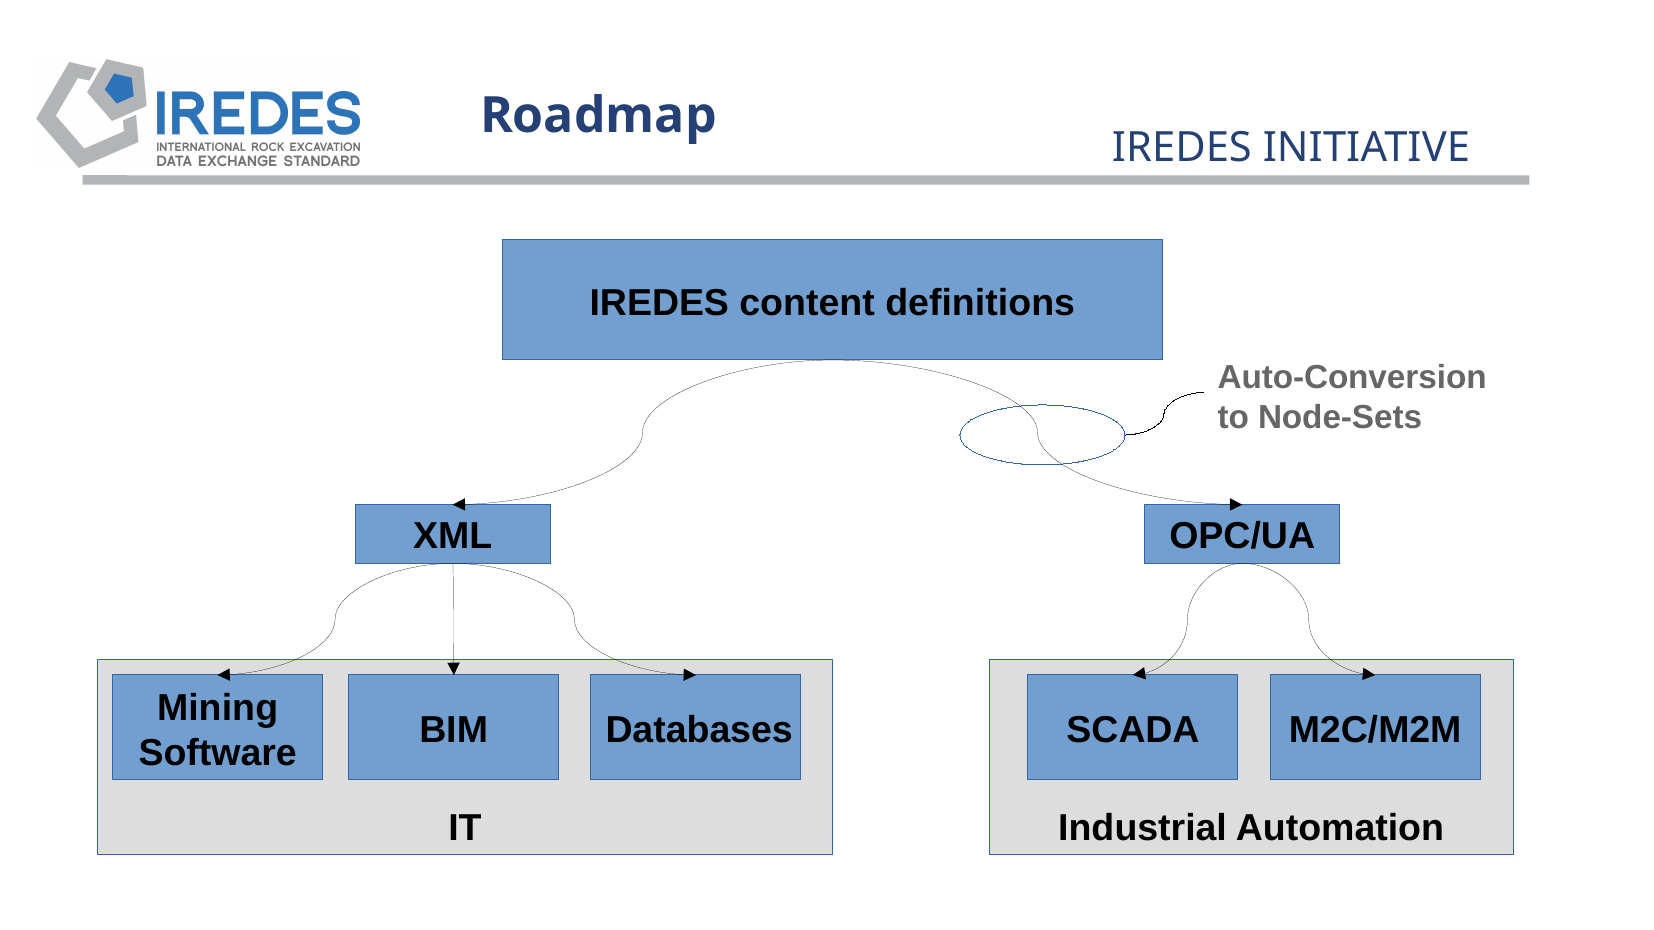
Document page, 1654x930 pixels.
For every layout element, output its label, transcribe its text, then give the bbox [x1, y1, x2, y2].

text_box Industrial Automation [989, 659, 1514, 855]
text_box IT [97, 659, 833, 855]
text_box SCADA [1027, 674, 1238, 780]
picture [36, 59, 360, 168]
text_box Roadmap [479, 52, 915, 173]
text_box BIM [348, 674, 559, 780]
text_box XML [355, 504, 551, 564]
text_box Databases [590, 674, 801, 780]
text_box M2C/M2M [1270, 674, 1481, 780]
text_box OPC/UA [1144, 504, 1340, 564]
text_box Mining Software [112, 674, 323, 780]
text_box Auto-Conversion to Node-Sets [1202, 348, 1581, 438]
text_box IREDES content definitions [502, 239, 1163, 360]
